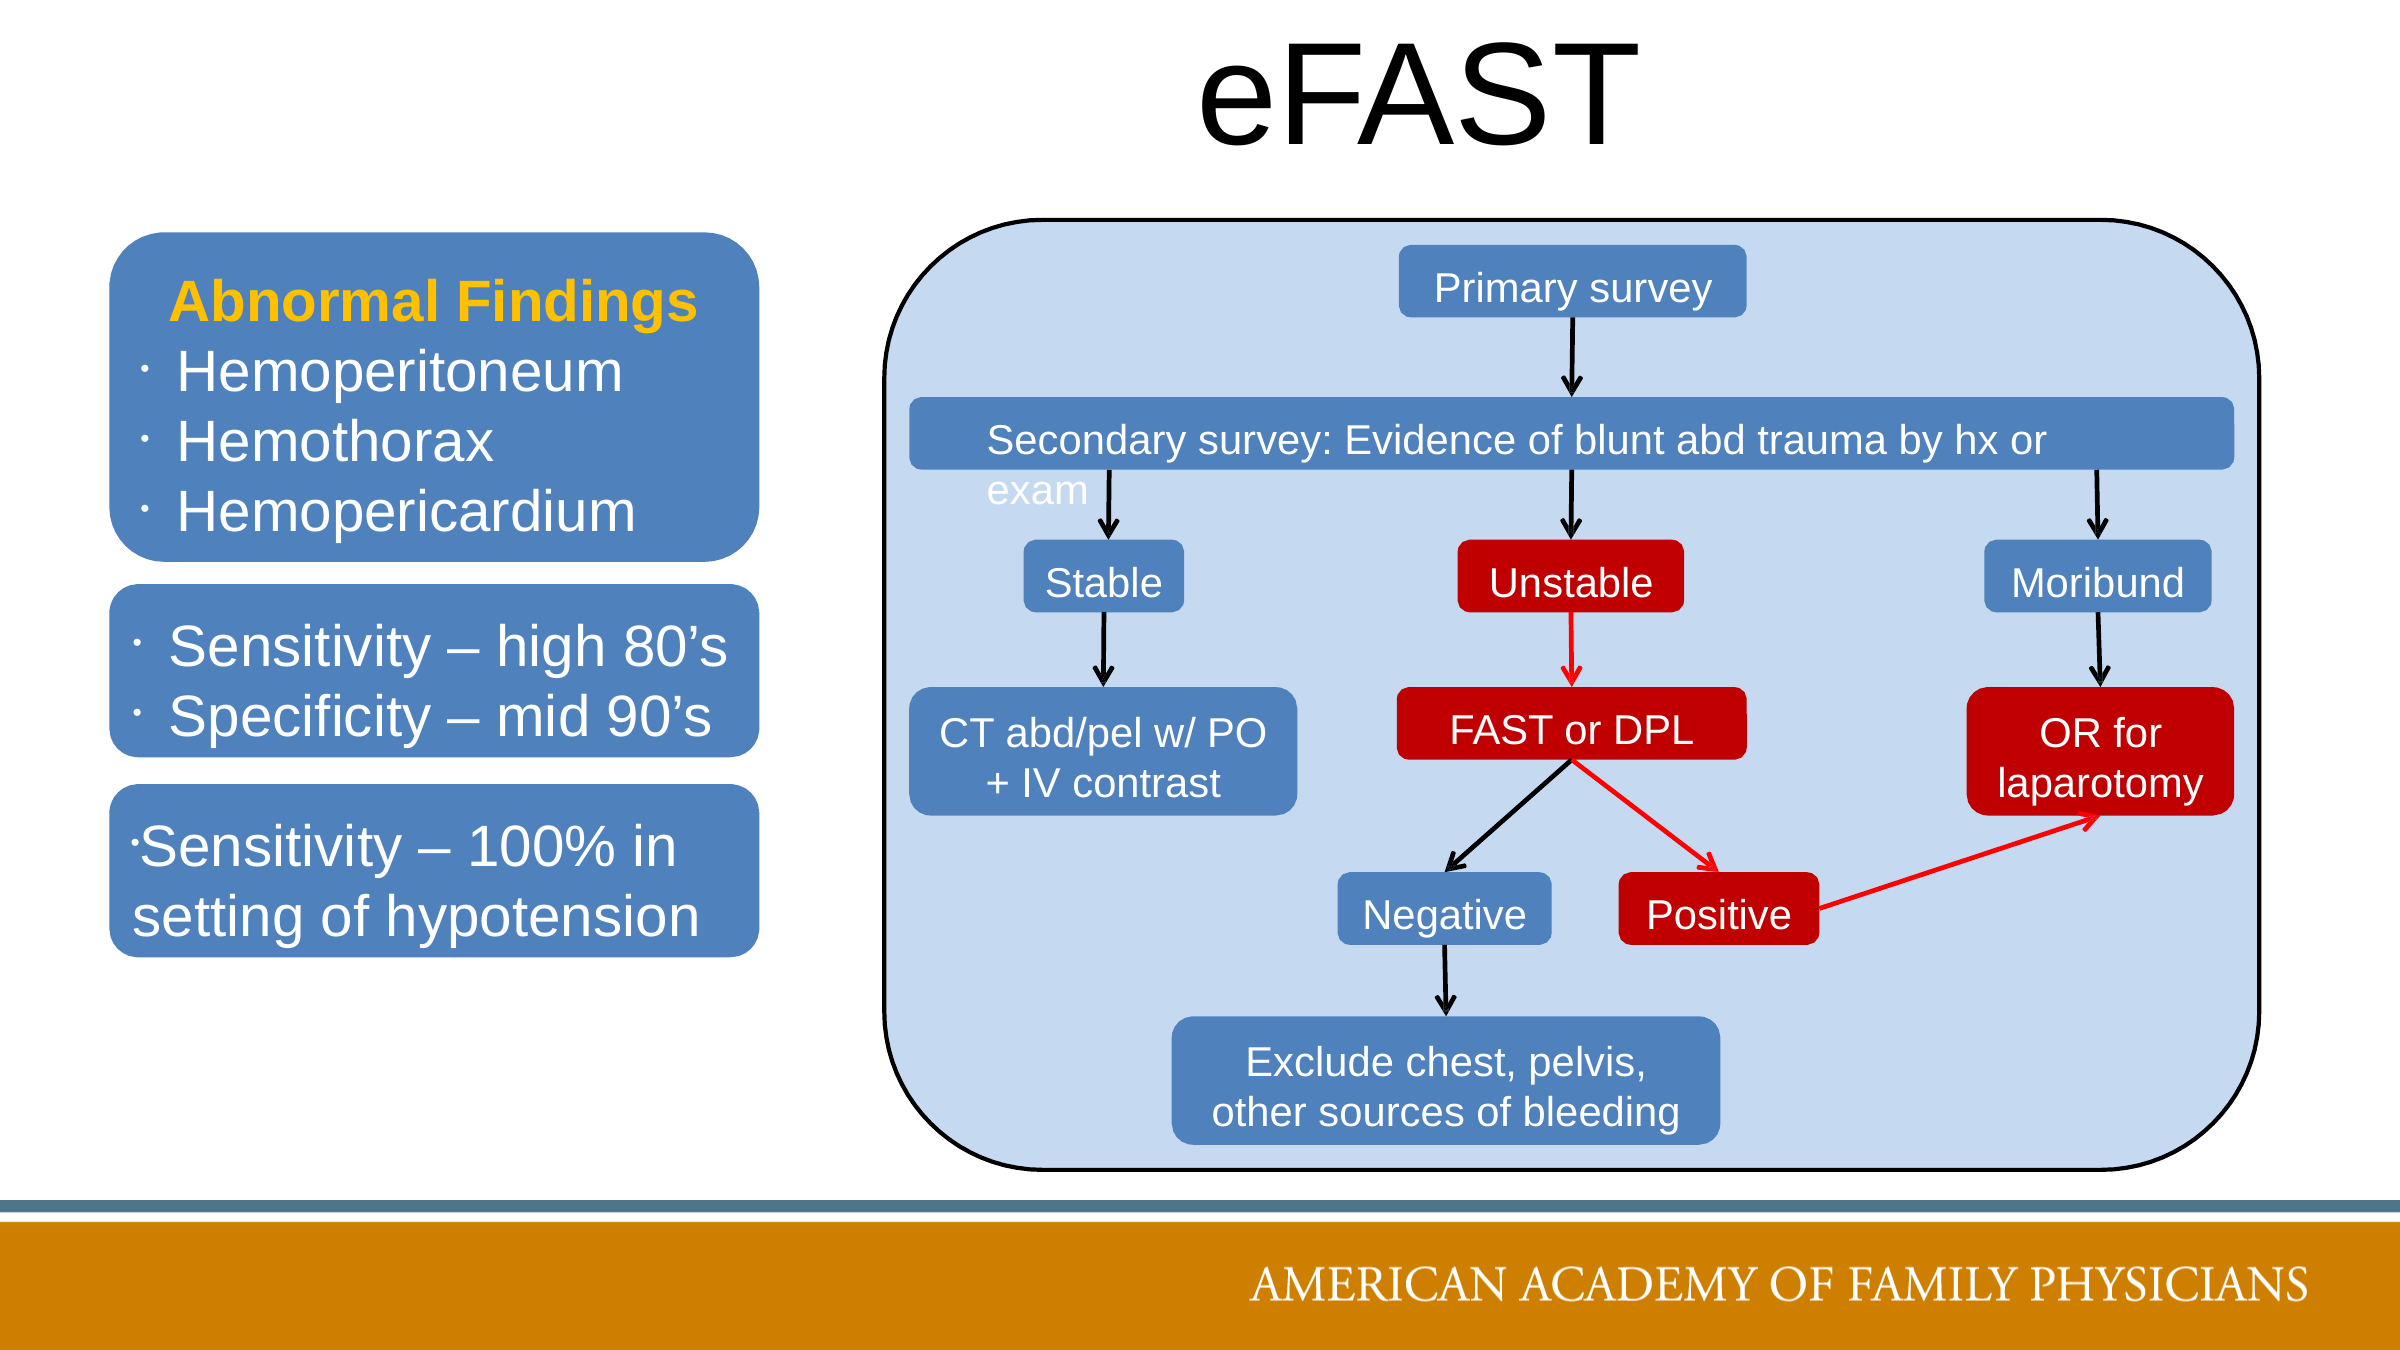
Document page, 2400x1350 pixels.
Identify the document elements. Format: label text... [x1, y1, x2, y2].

text_box Abnormal Findings Hemoperitoneum Hemothorax Hemopericardium [138, 263, 702, 544]
text_box Unstable [1486, 555, 1656, 606]
title eFAST [116, 0, 2277, 225]
text_box Positive [1643, 888, 1795, 939]
text_box Sensitivity – 100% in setting of hypotension [130, 807, 710, 948]
text_box FAST or DPL [1447, 702, 1696, 753]
text_box Negative [1360, 888, 1529, 939]
text_box [109, 584, 760, 758]
text_box Primary survey [1431, 260, 1715, 311]
text_box OR for laparotomy [1995, 705, 2207, 806]
text_box [887, 225, 2257, 1167]
text_box Sensitivity – high 80’s Specificity – mid 90’s [130, 607, 732, 748]
picture [0, 1200, 2400, 1350]
text_box Exclude chest, pelvis, other sources of bleeding [1210, 1034, 1683, 1135]
text_box Secondary survey: Evidence of blunt abd trauma by hx or exam [984, 412, 2159, 513]
text_box [109, 232, 760, 562]
text_box CT abd/pel w/ PO + IV contrast [937, 705, 1270, 806]
text_box [109, 784, 760, 958]
text_box Stable [1042, 555, 1166, 606]
text_box Moribund [2008, 555, 2188, 606]
